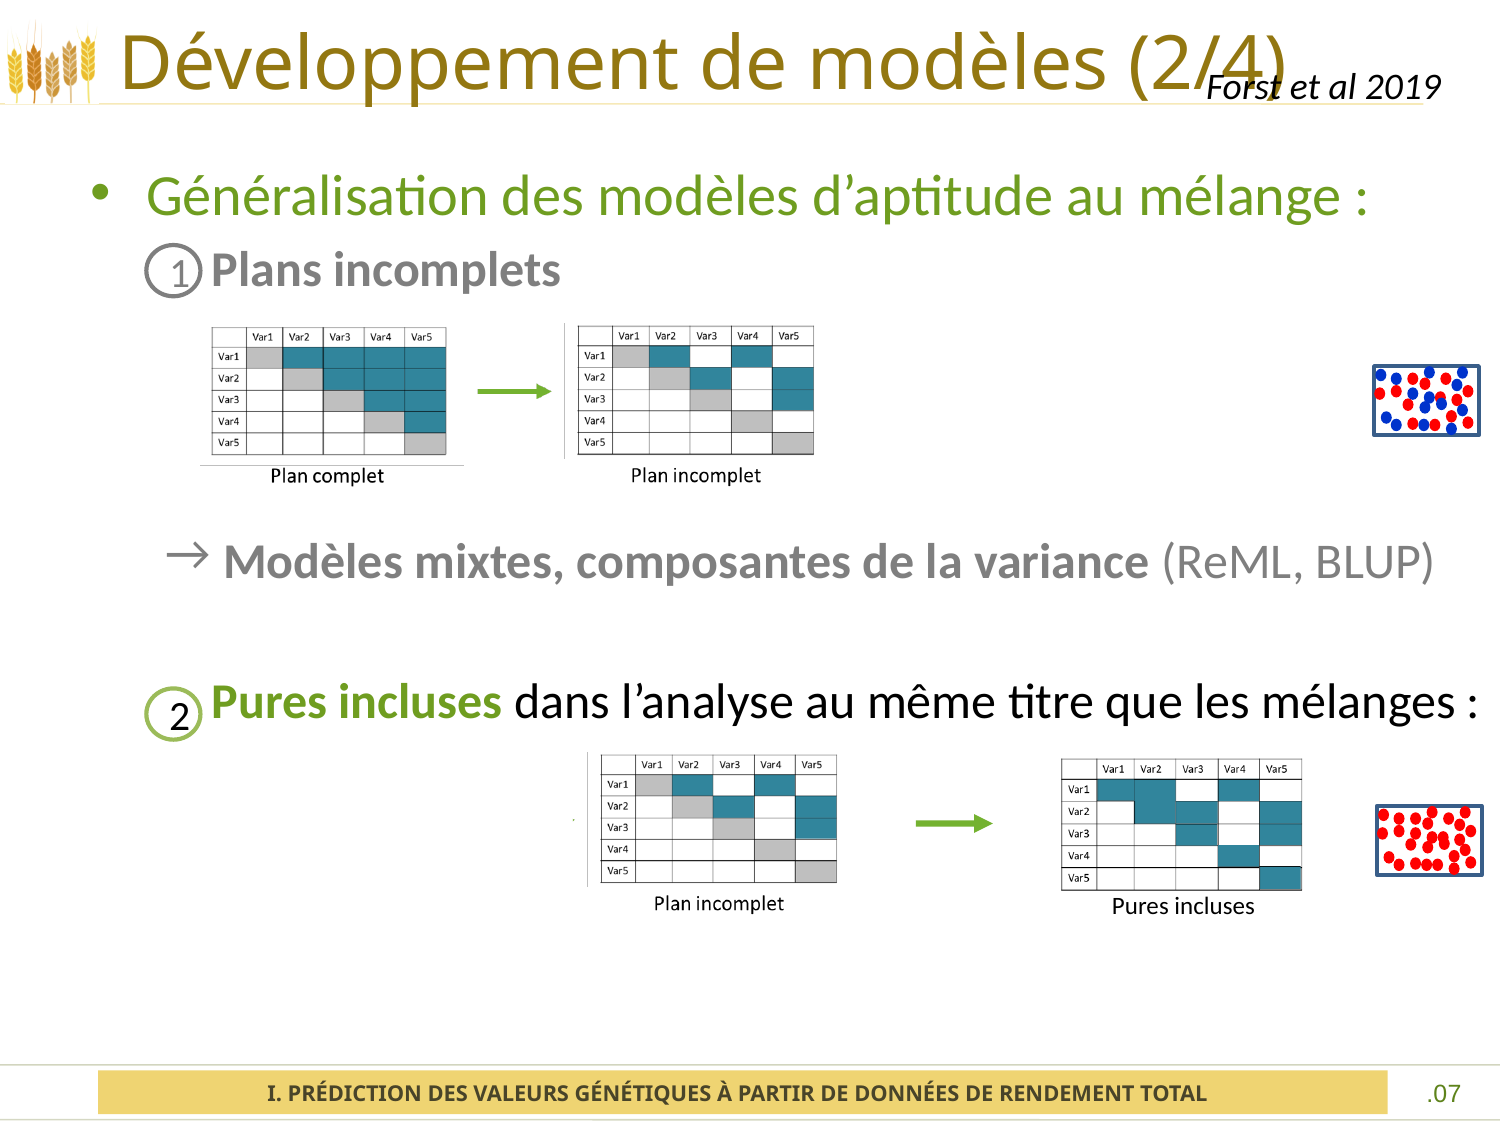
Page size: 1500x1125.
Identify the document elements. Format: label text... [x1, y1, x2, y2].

text_box [1383, 851, 1405, 872]
text_box [1410, 857, 1444, 872]
text_box 1 [146, 245, 201, 297]
text_box [1402, 387, 1419, 411]
text_box [1405, 827, 1422, 851]
text_box [1376, 827, 1389, 840]
text_box [1448, 833, 1477, 875]
text_box [1410, 812, 1422, 825]
picture [572, 752, 843, 929]
text_box [1407, 366, 1435, 390]
text_box [1445, 393, 1474, 436]
text_box [1375, 368, 1387, 382]
text_box [1443, 806, 1477, 838]
picture [1049, 749, 1311, 898]
text_box [1390, 372, 1402, 398]
picture [200, 323, 820, 501]
text_box [1440, 366, 1474, 398]
text_box [1407, 417, 1441, 432]
text_box 2 [146, 688, 201, 740]
picture [5, 18, 99, 104]
text_box [1393, 812, 1405, 838]
list Généralisation des modèles d’aptitude au mélange : Plans incomplets Modèles mixtes, composantes de la variance (ReML, BLUP) Pures incluses dans l’analyse au même titre que les mélanges : [75, 149, 1500, 1059]
text_box [1378, 808, 1390, 822]
text_box [1419, 391, 1448, 414]
text_box [1422, 831, 1450, 854]
text_box [1380, 411, 1402, 432]
text_box [1422, 805, 1438, 830]
text_box I. PRÉDICTION DES VALEURS GÉNÉTIQUES À PARTIR DE DONNÉES DE RENDEMENT TOTAL [112, 1079, 1365, 1106]
title Développement de modèles (2/4) [103, 7, 1425, 103]
text_box Forst et al 2019 [1191, 54, 1499, 161]
text_box Pures incluses [1096, 882, 1312, 928]
text_box [1374, 387, 1386, 400]
